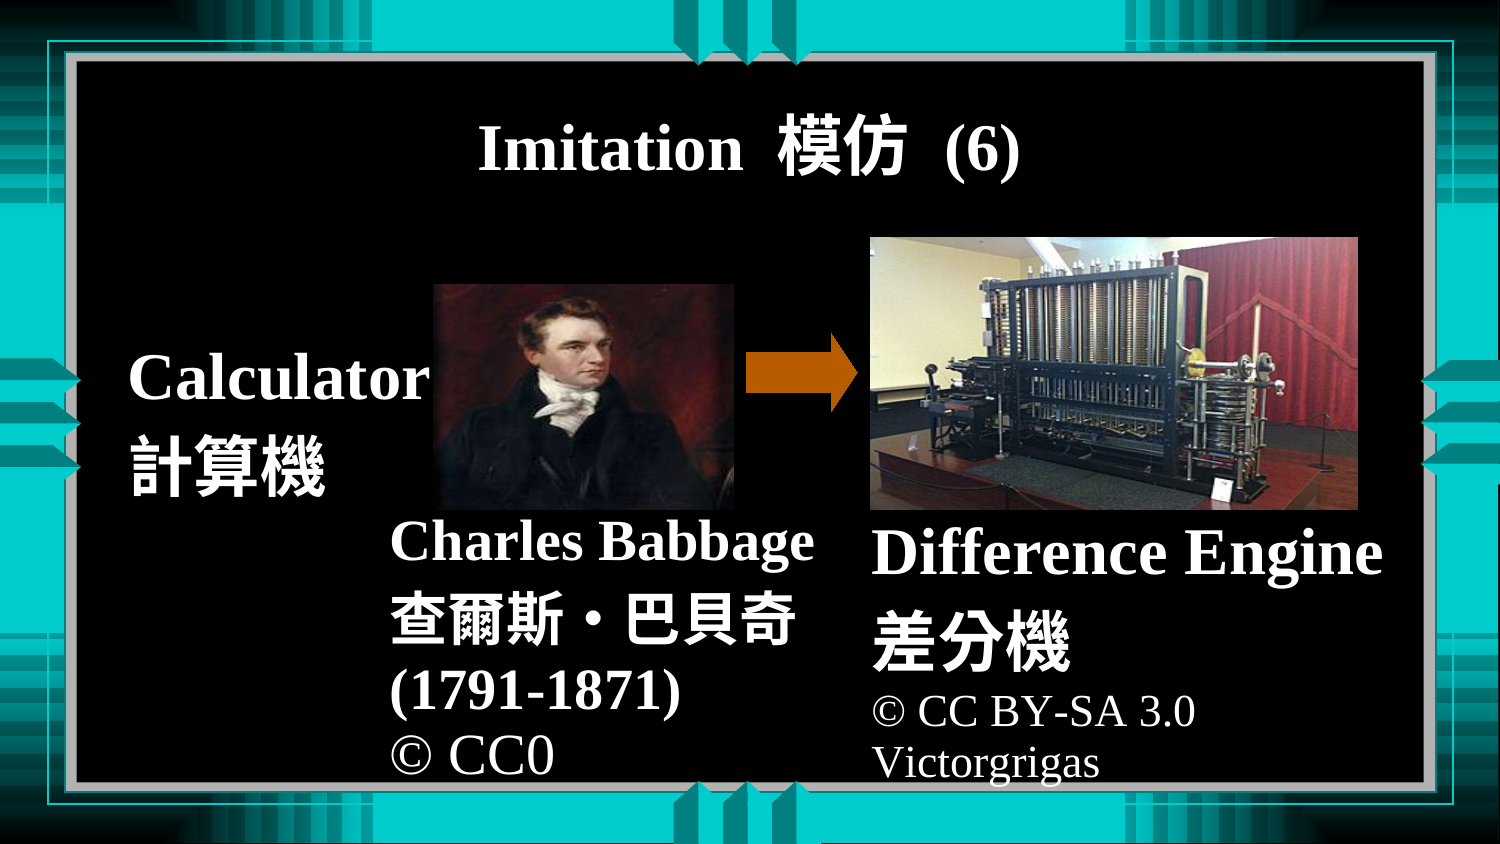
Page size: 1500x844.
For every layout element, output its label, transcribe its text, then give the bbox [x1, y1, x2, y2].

text_box Calculator 計算機 [112, 333, 433, 519]
picture [433, 284, 734, 501]
text_box Difference Engine 差分機 © CC BY-SA 3.0 Victorgrigas [856, 507, 1420, 795]
title Imitation 模仿 (6) [112, 70, 1388, 212]
text_box [745, 330, 859, 415]
text_box Charles Babbage 查爾斯・巴貝奇 (1791-1871) © CC0 [375, 501, 938, 795]
picture [870, 237, 1358, 507]
